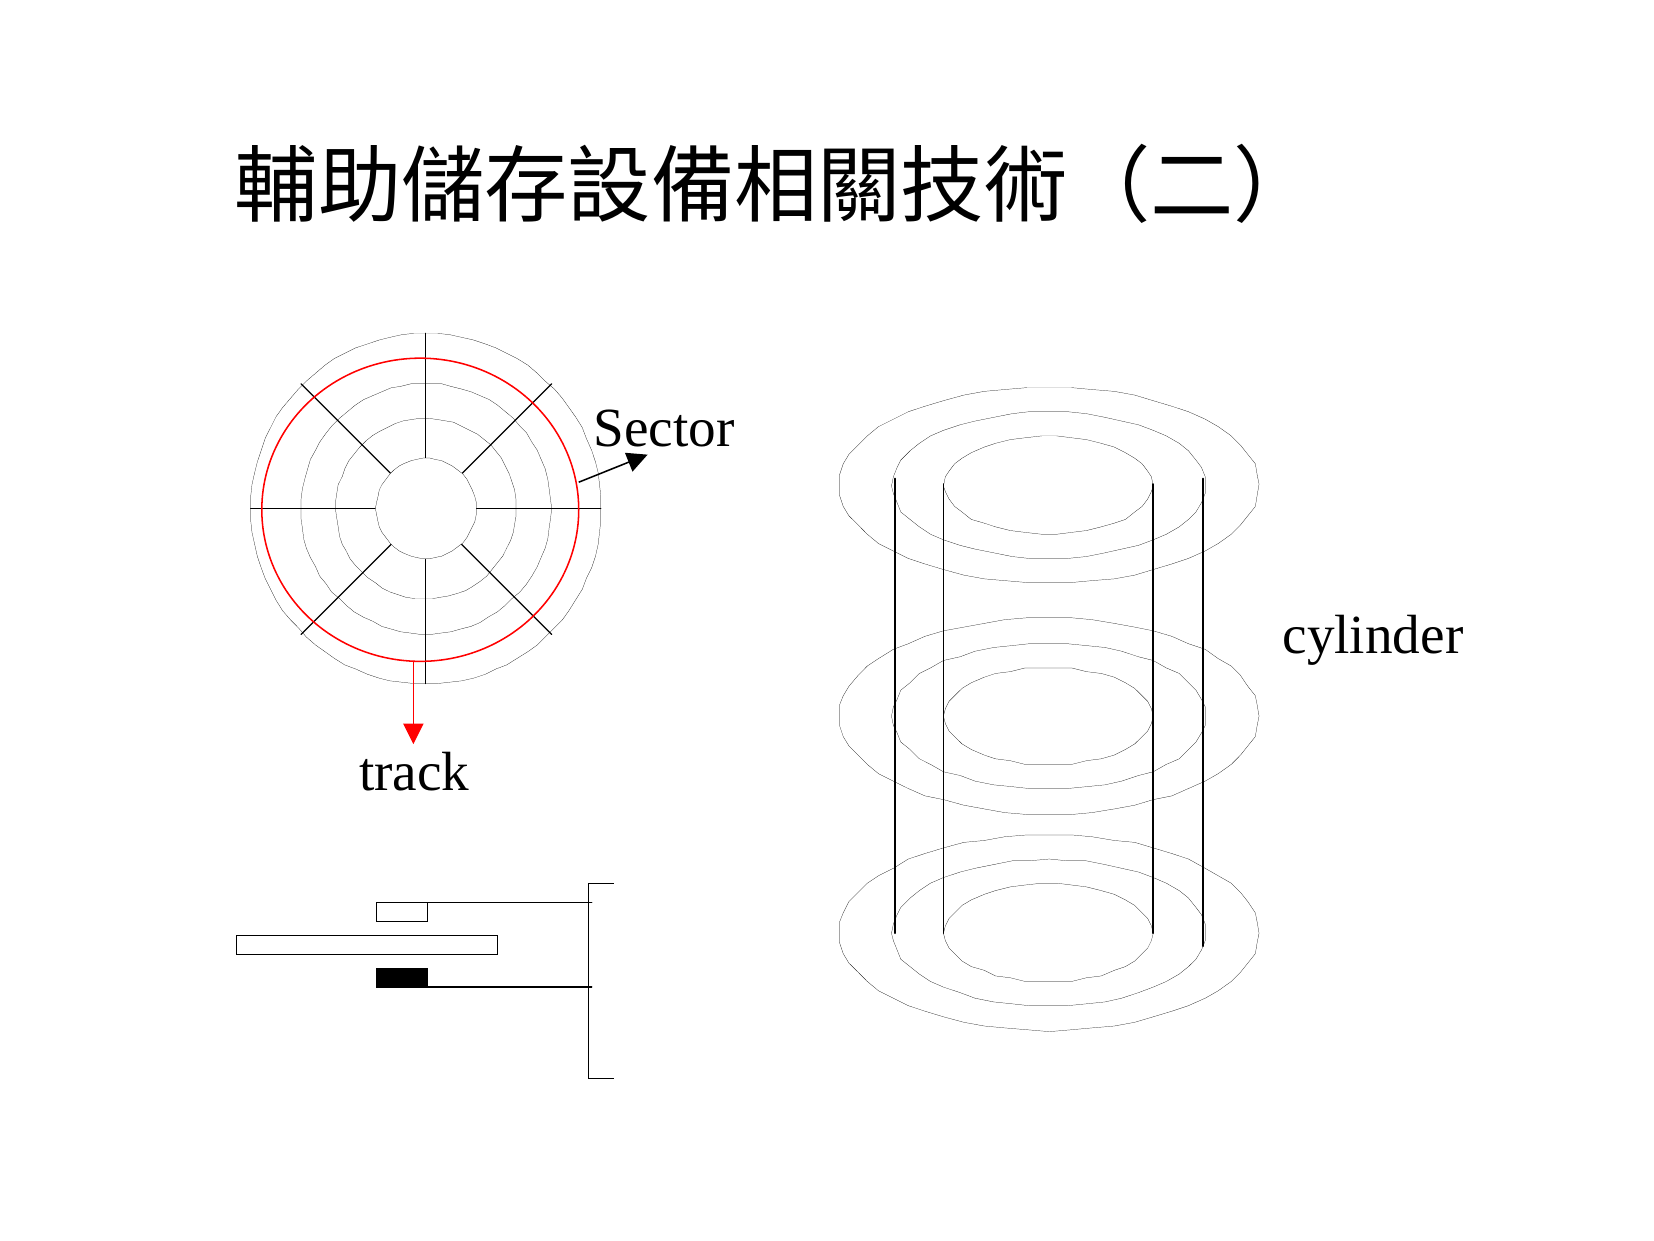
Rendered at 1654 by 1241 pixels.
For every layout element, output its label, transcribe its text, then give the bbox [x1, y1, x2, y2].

text_box track [344, 730, 488, 813]
chart [248, 330, 604, 687]
text_box Sector [578, 385, 753, 469]
text_box cylinder [1267, 592, 1482, 676]
title 輔助儲存設備相關技術（二） [73, 24, 1479, 249]
chart [263, 359, 577, 660]
chart [234, 881, 614, 1080]
chart [414, 474, 604, 687]
chart [837, 385, 1261, 1034]
